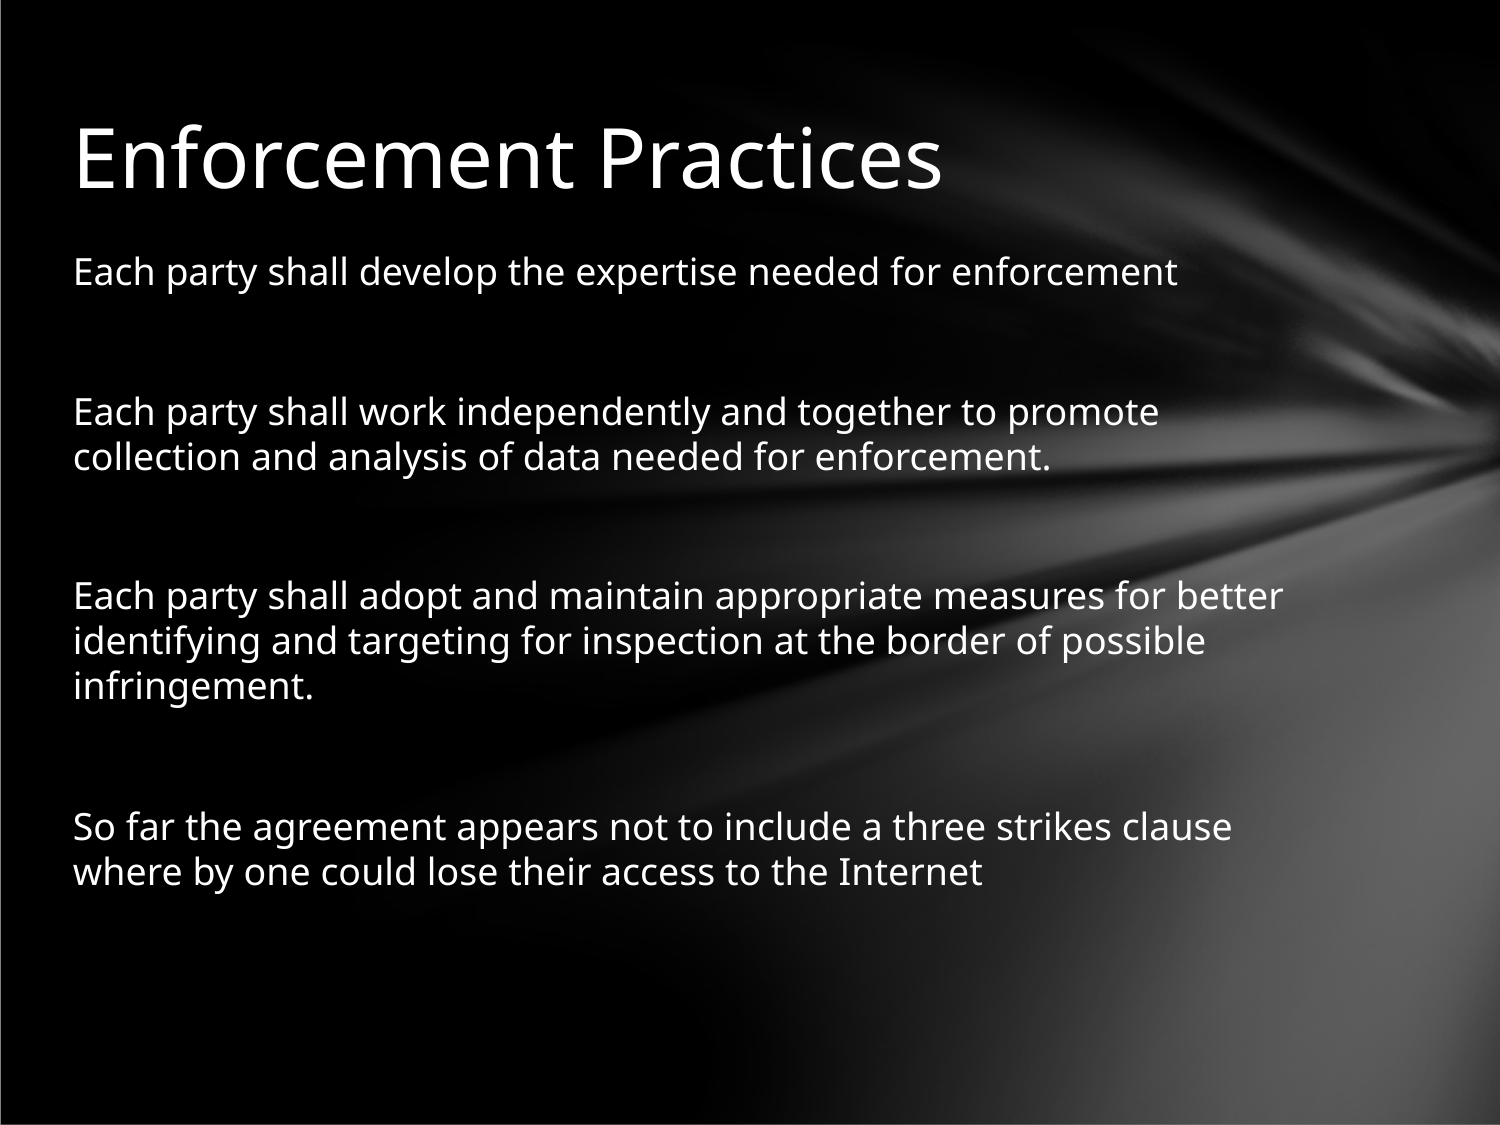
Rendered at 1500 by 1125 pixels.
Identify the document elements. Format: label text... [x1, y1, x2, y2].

title Enforcement Practices [57, 37, 1318, 213]
picture [0, 0, 1500, 1125]
list Each party shall develop the expertise needed for enforcement Each party shall work independently and together to promote collection and analysis of data needed for enforcement. Each party shall adopt and maintain appropriate measures for better identifying and targeting for inspection at the border of possible infringement. So far the agreement appears not to include a three strikes clause where by one could lose their access to the Internet [57, 240, 1318, 1016]
